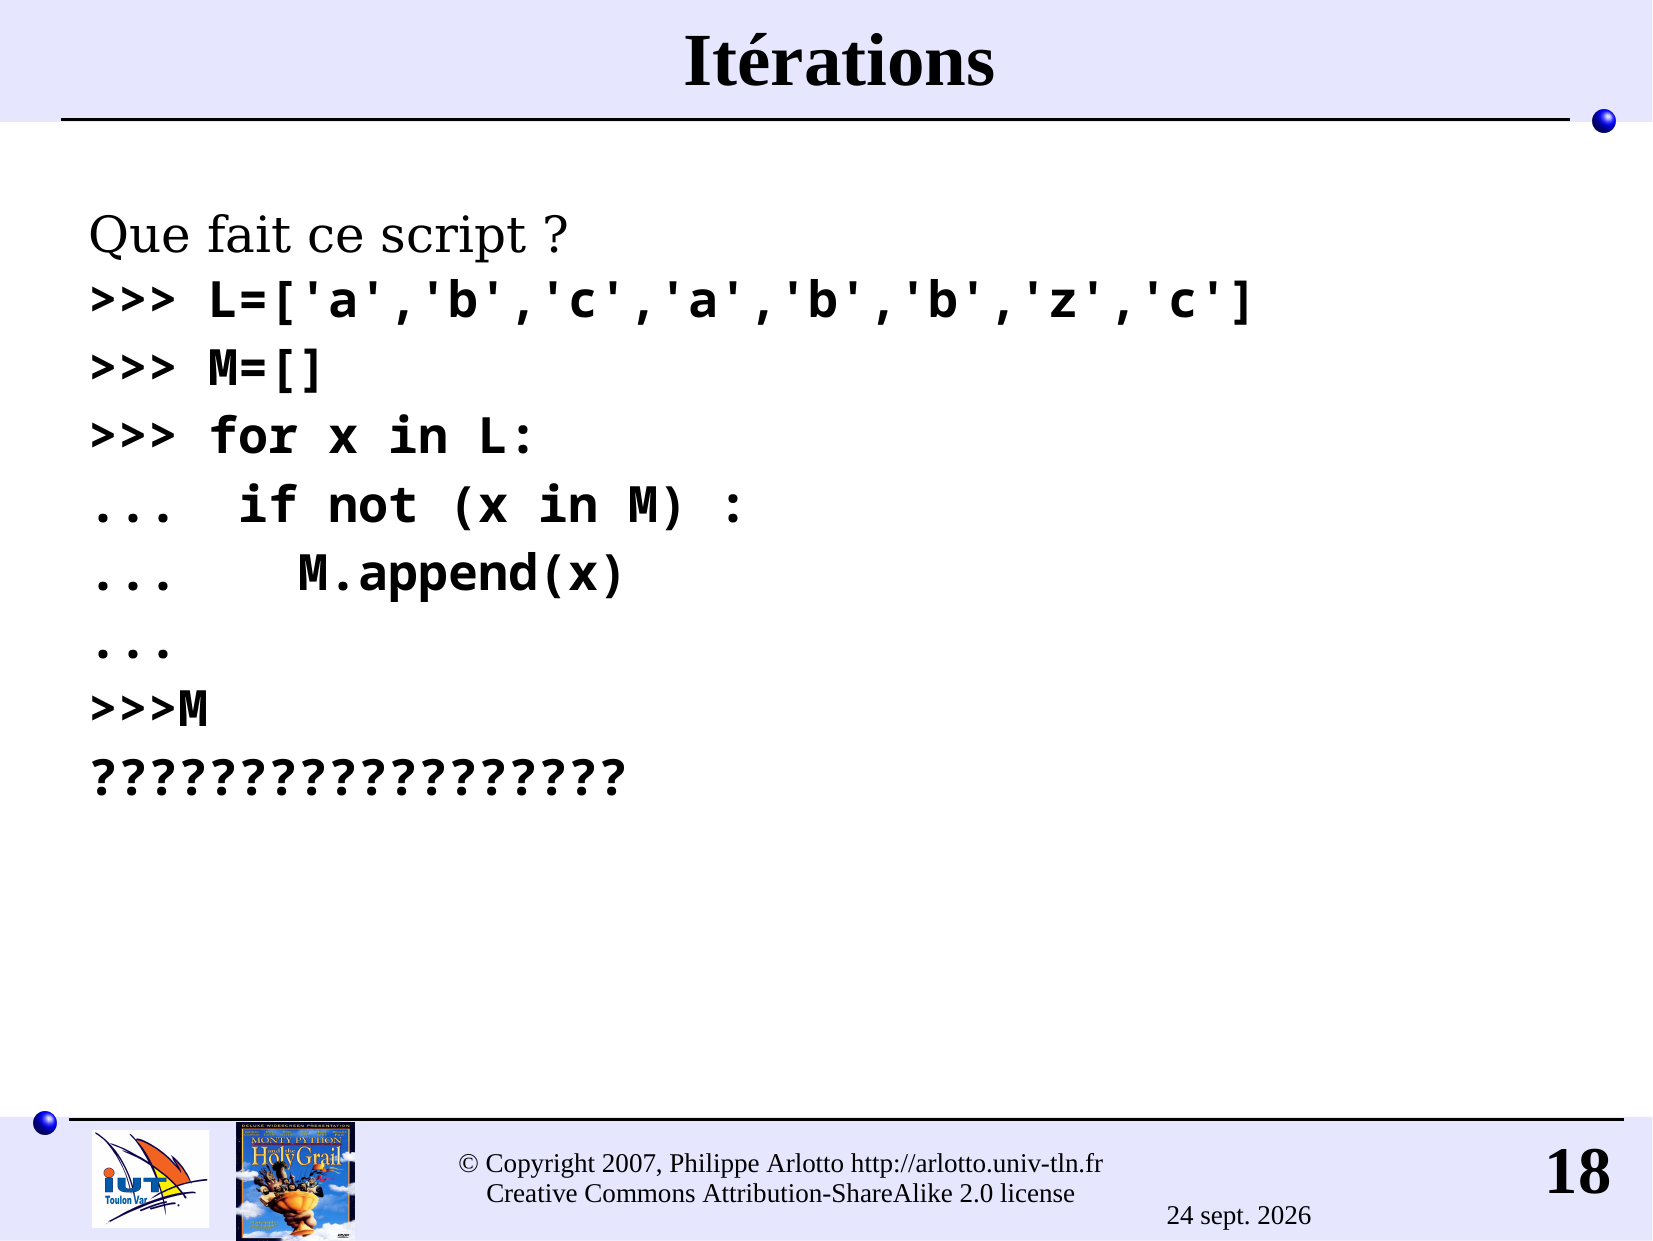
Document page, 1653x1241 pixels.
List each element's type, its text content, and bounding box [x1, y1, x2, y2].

title Itérations [95, 11, 1585, 110]
picture [236, 1122, 355, 1241]
text_box Que fait ce script ? >>> L=['a','b','c','a','b','b','z','c'] >>> M=[] >>> for x in L: ... if not (x in M) : ... M.append(x) ... >>>M ?????????????????? [88, 205, 1259, 808]
